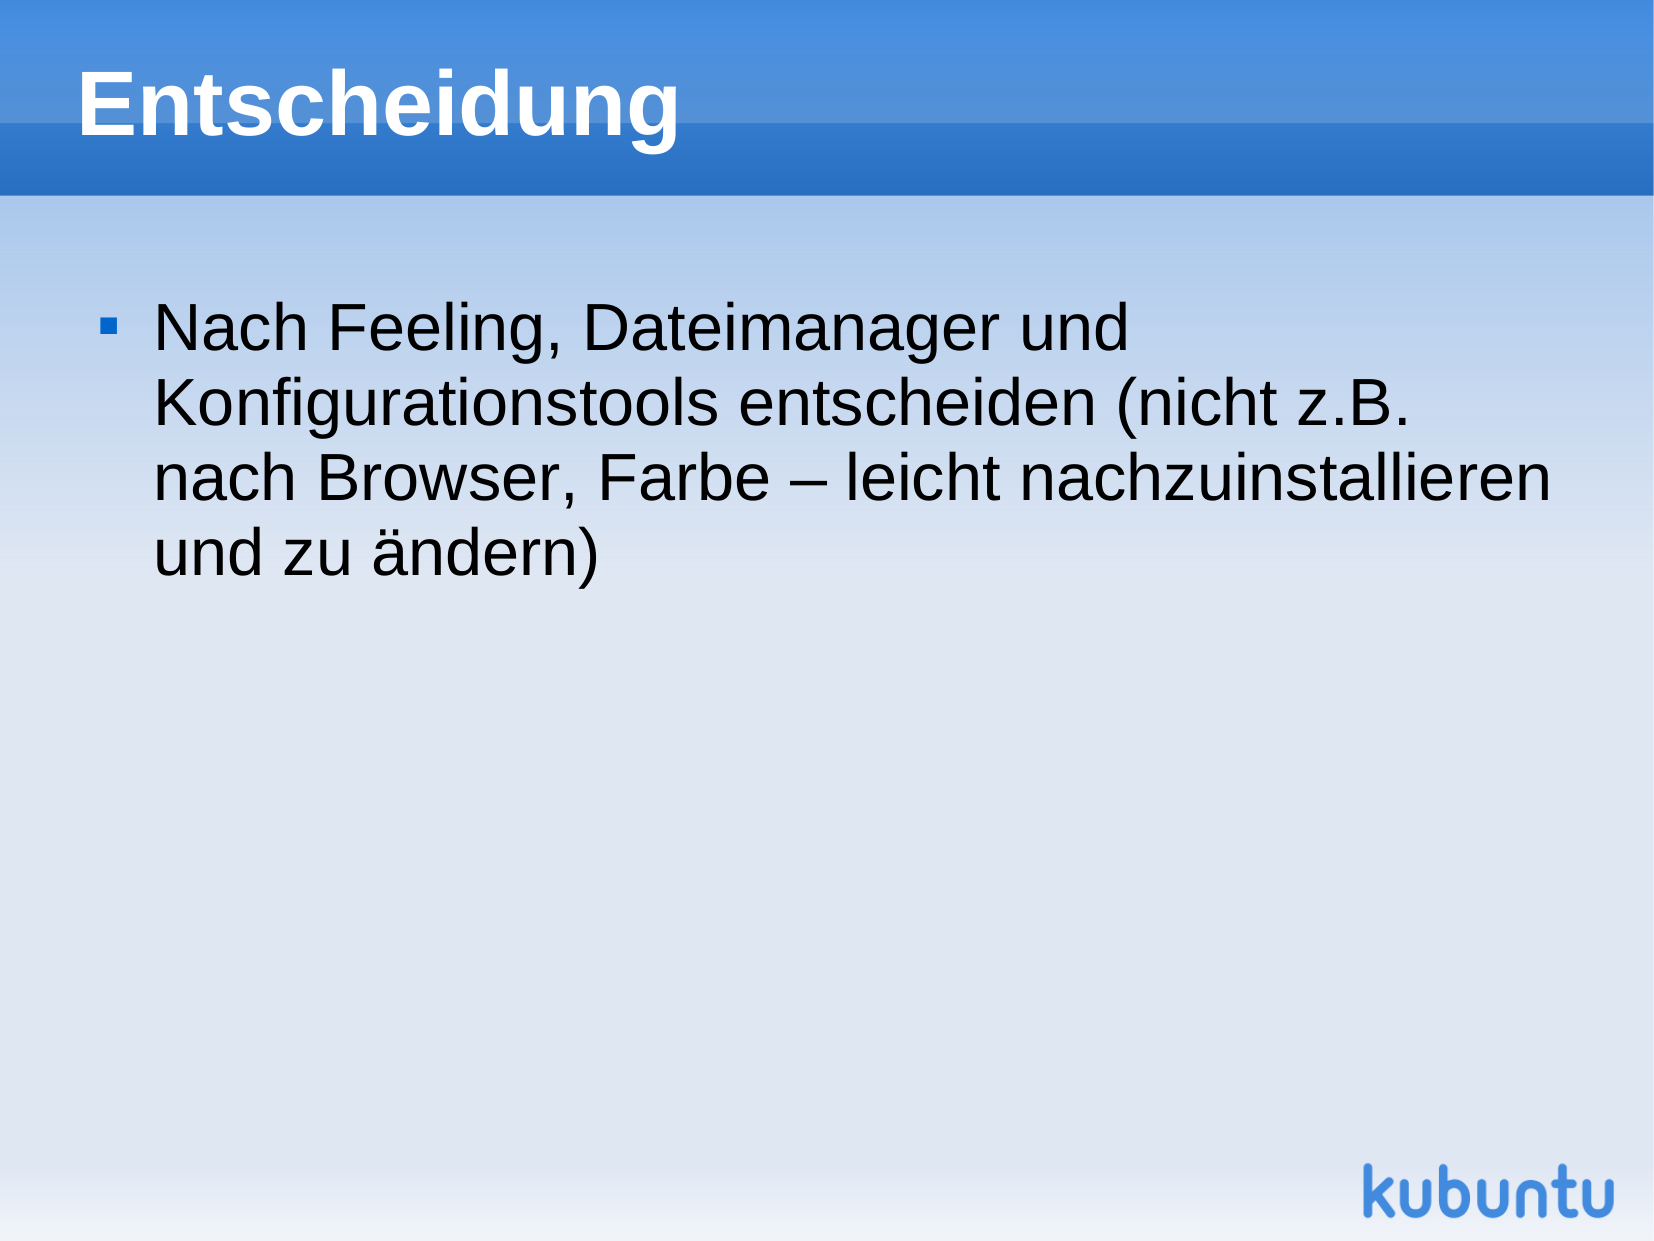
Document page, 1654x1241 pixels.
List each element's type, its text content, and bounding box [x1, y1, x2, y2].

list Nach Feeling, Dateimanager und Konfigurationstools entscheiden (nicht z.B. nach Browser, Farbe – leicht nachzuinstallieren und zu ändern) [82, 290, 1571, 1094]
picture [0, 0, 1654, 1241]
title Entscheidung [76, 7, 1565, 200]
